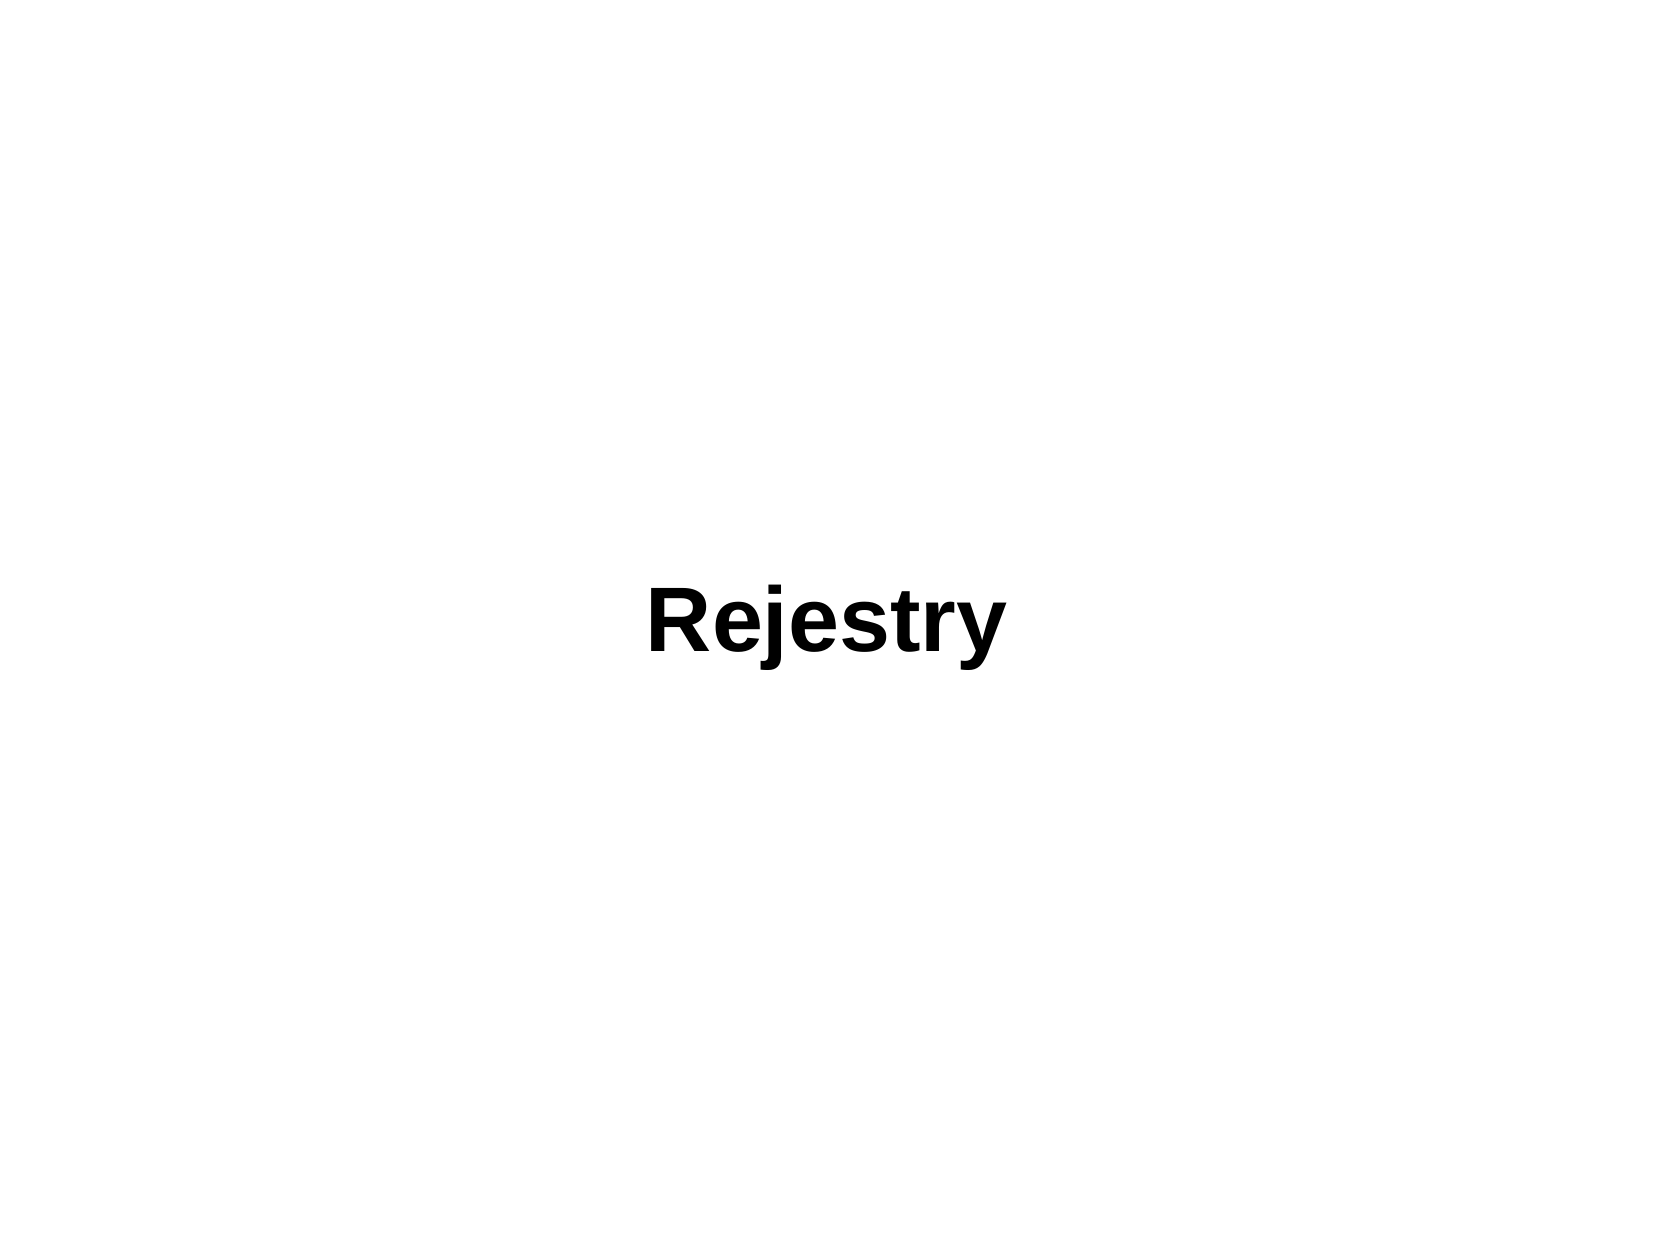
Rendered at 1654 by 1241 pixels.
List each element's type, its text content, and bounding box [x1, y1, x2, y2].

title Rejestry [82, 516, 1571, 724]
